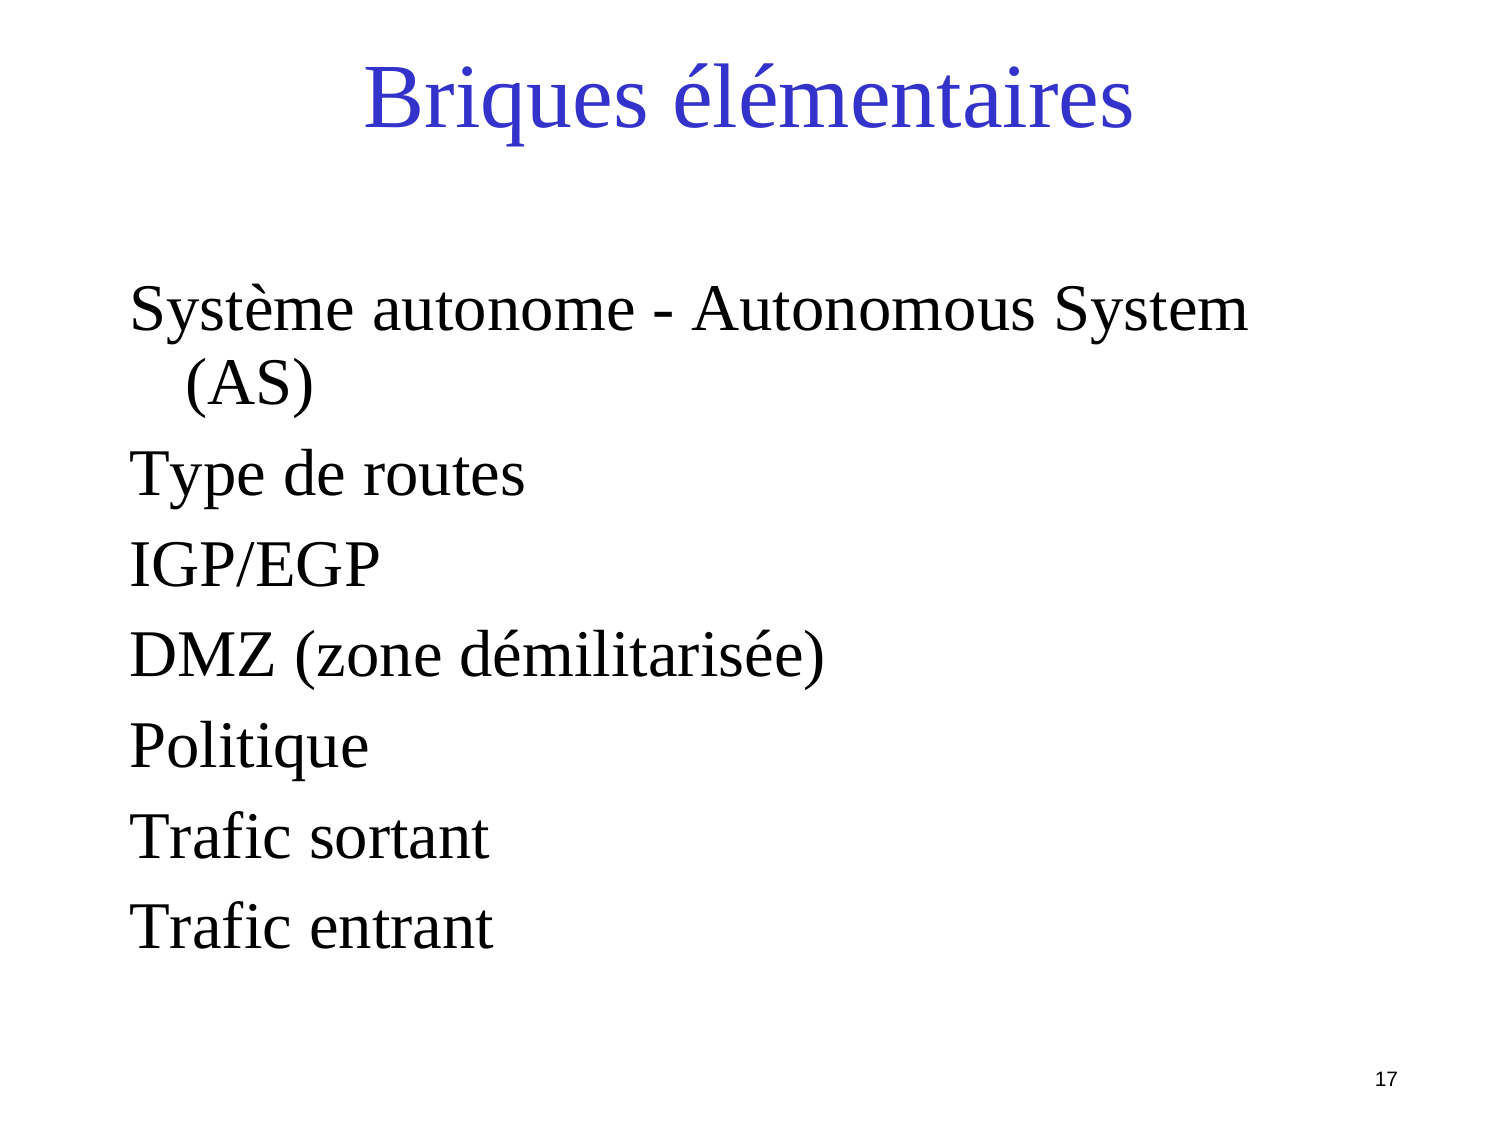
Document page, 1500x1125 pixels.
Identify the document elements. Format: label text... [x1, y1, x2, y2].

list Système autonome - Autonomous System (AS) Type de routes IGP/EGP DMZ (zone démilitarisée) Politique Trafic sortant Trafic entrant [112, 262, 1413, 1026]
title Briques élémentaires [112, 37, 1388, 226]
